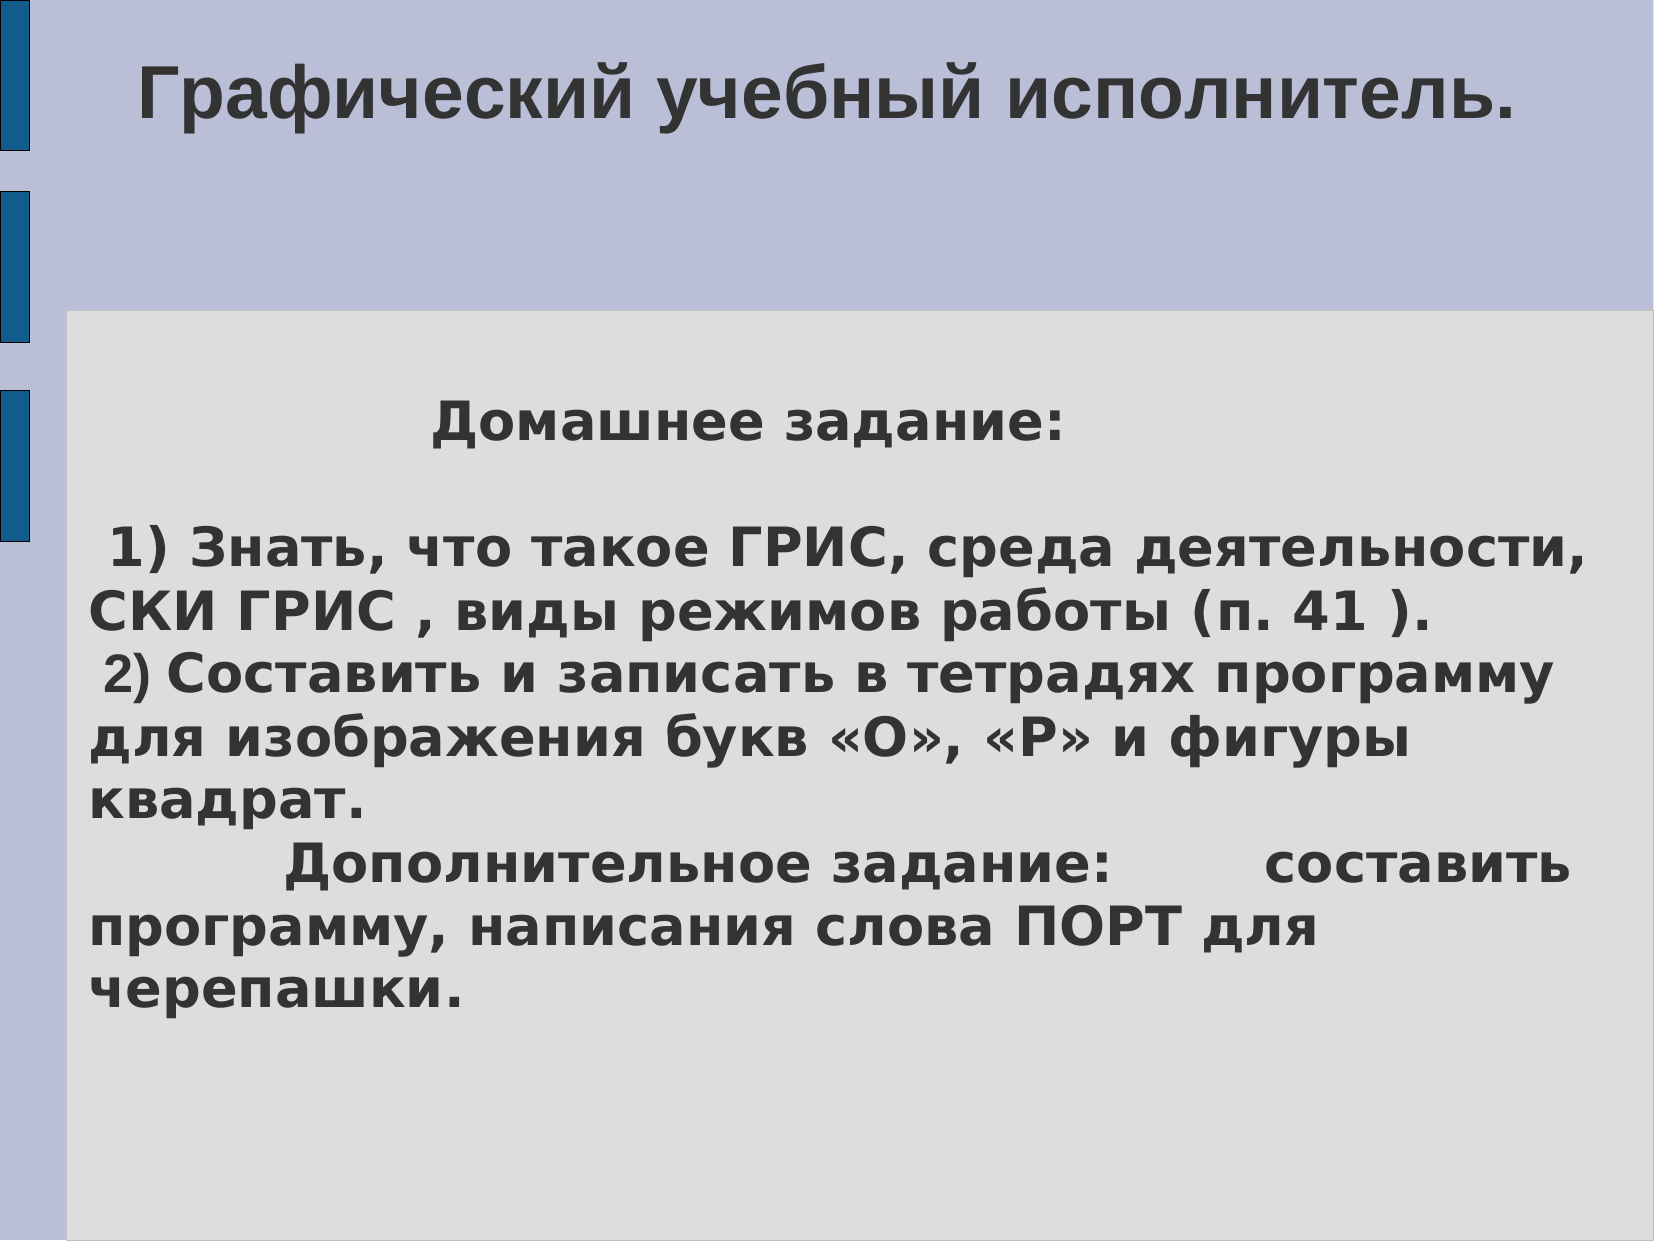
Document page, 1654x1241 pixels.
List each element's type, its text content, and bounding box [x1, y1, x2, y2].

title Графический учебный исполнитель. [82, 5, 1571, 180]
title Домашнее задание: 1) Знать, что такое ГРИС, среда деятельности, СКИ ГРИС , виды режимов работы (п. 41 ). 2) Составить и записать в тетрадях программу для изображения букв «О», «Р» и фигуры квадрат. Дополнительное задание: составить программу, написания слова ПОРТ для черепашки. [88, 371, 1601, 1040]
